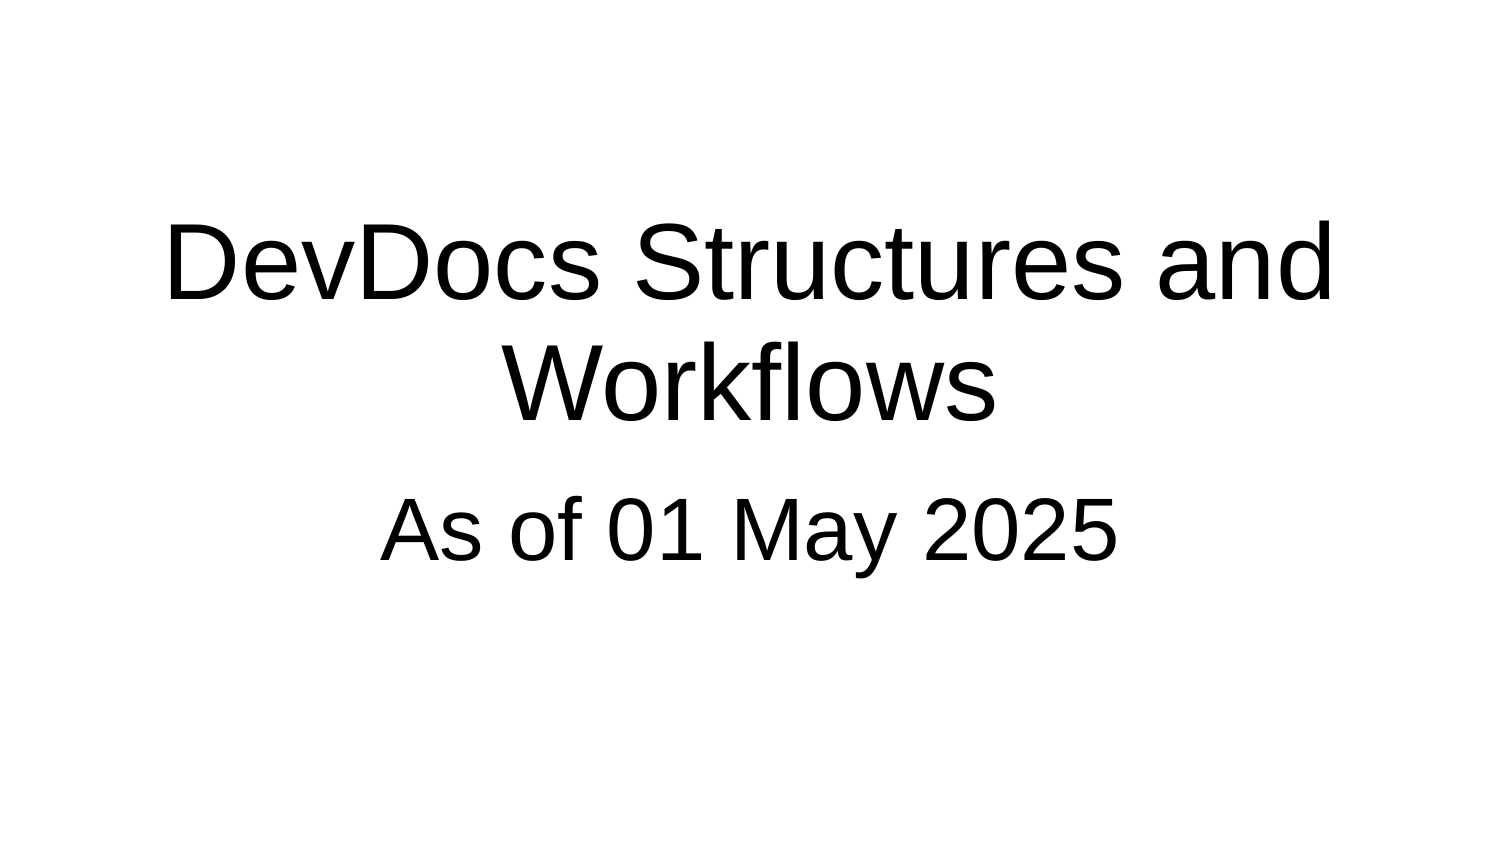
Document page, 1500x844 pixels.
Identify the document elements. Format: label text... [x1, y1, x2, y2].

subtitle As of 01 May 2025 [51, 464, 1449, 595]
title DevDocs Structures and Workflows [51, 122, 1449, 459]
